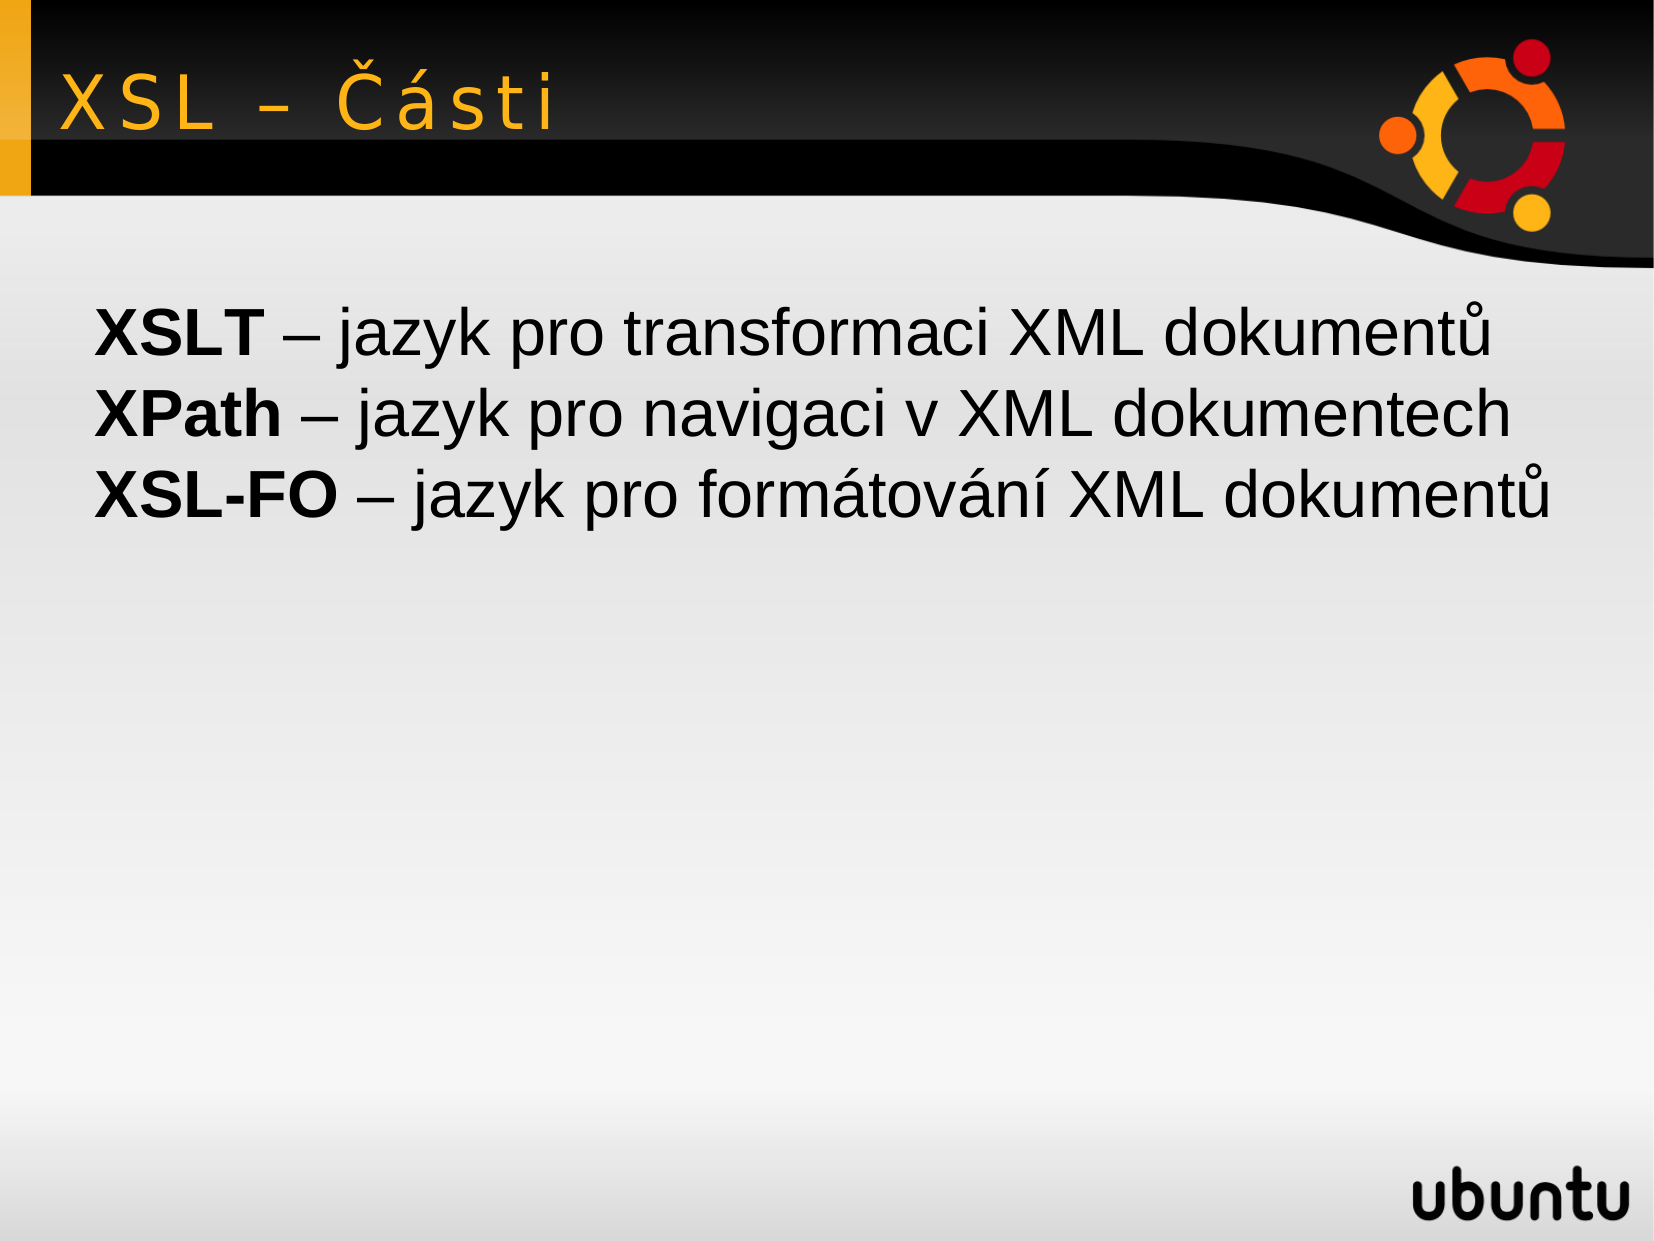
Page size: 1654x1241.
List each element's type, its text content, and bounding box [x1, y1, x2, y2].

picture [0, 0, 1654, 1241]
list XSLT – jazyk pro transformaci XML dokumentů XPath – jazyk pro navigaci v XML dokumentech XSL-FO – jazyk pro formátování XML dokumentů [76, 295, 1565, 1114]
title XSL – Části [59, 29, 1270, 178]
